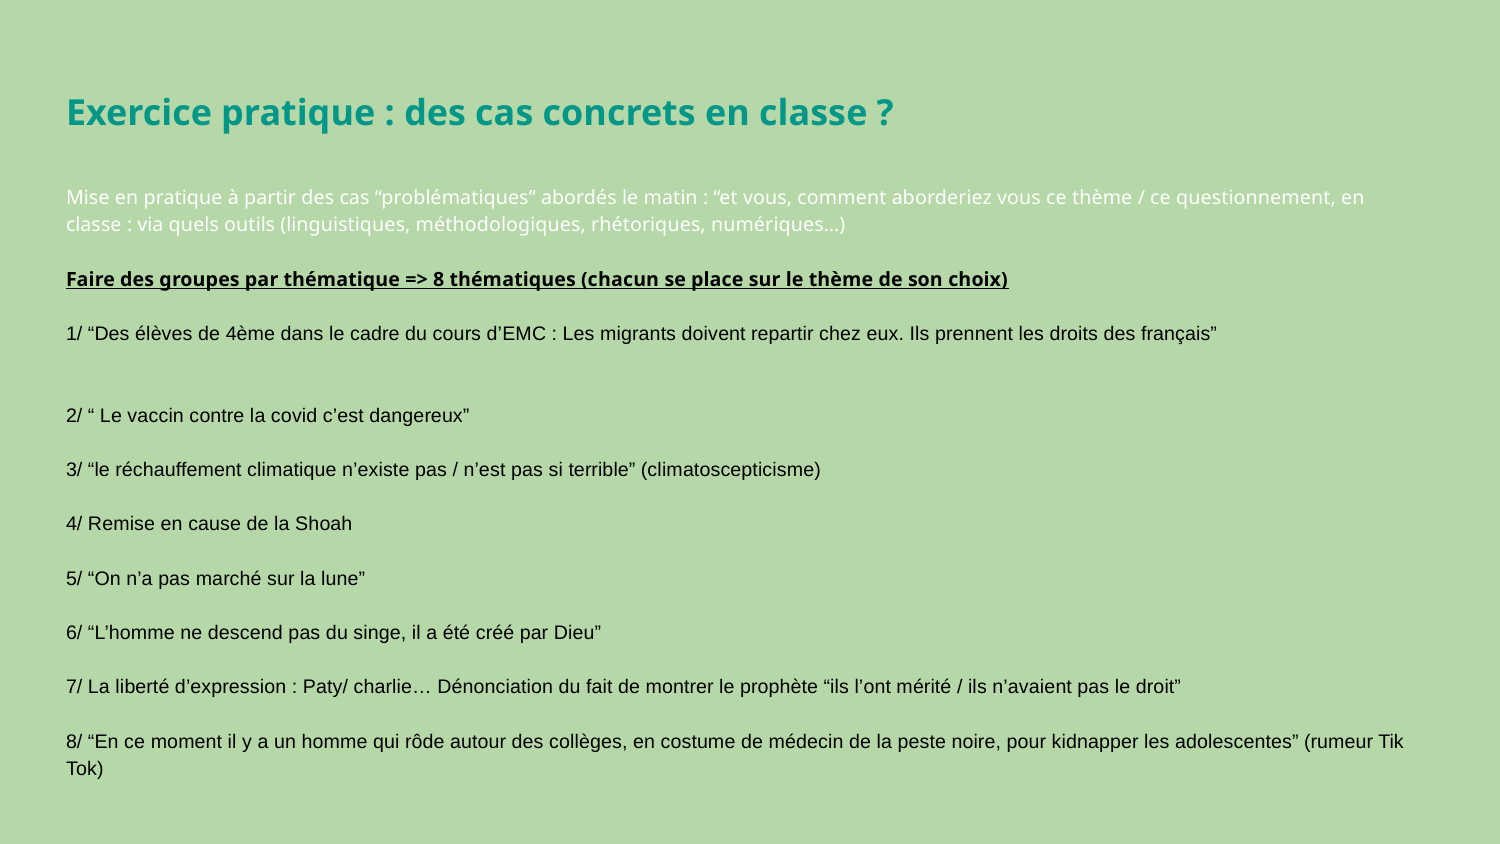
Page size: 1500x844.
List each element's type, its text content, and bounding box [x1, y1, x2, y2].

list Exercice pratique : des cas concrets en classe ? Mise en pratique à partir des cas “problématiques” abordés le matin : “et vous, comment aborderiez vous ce thème / ce questionnement, en classe : via quels outils (linguistiques, méthodologiques, rhétoriques, numériques…) Faire des groupes par thématique => 8 thématiques (chacun se place sur le thème de son choix) 1/ “Des élèves de 4ème dans le cadre du cours d’EMC : Les migrants doivent repartir chez eux. Ils prennent les droits des français” 2/ “ Le vaccin contre la covid c’est dangereux” 3/ “le réchauffement climatique n’existe pas / n’est pas si terrible” (climatoscepticisme) 4/ Remise en cause de la Shoah 5/ “On n’a pas marché sur la lune” 6/ “L’homme ne descend pas du singe, il a été créé par Dieu” 7/ La liberté d’expression : Paty/ charlie… Dénonciation du fait de montrer le prophète “ils l’ont mérité / ils n’avaient pas le droit” 8/ “En ce moment il y a un homme qui rôde autour des collèges, en costume de médecin de la peste noire, pour kidnapper les adolescentes” (rumeur Tik Tok) [51, 67, 1449, 800]
